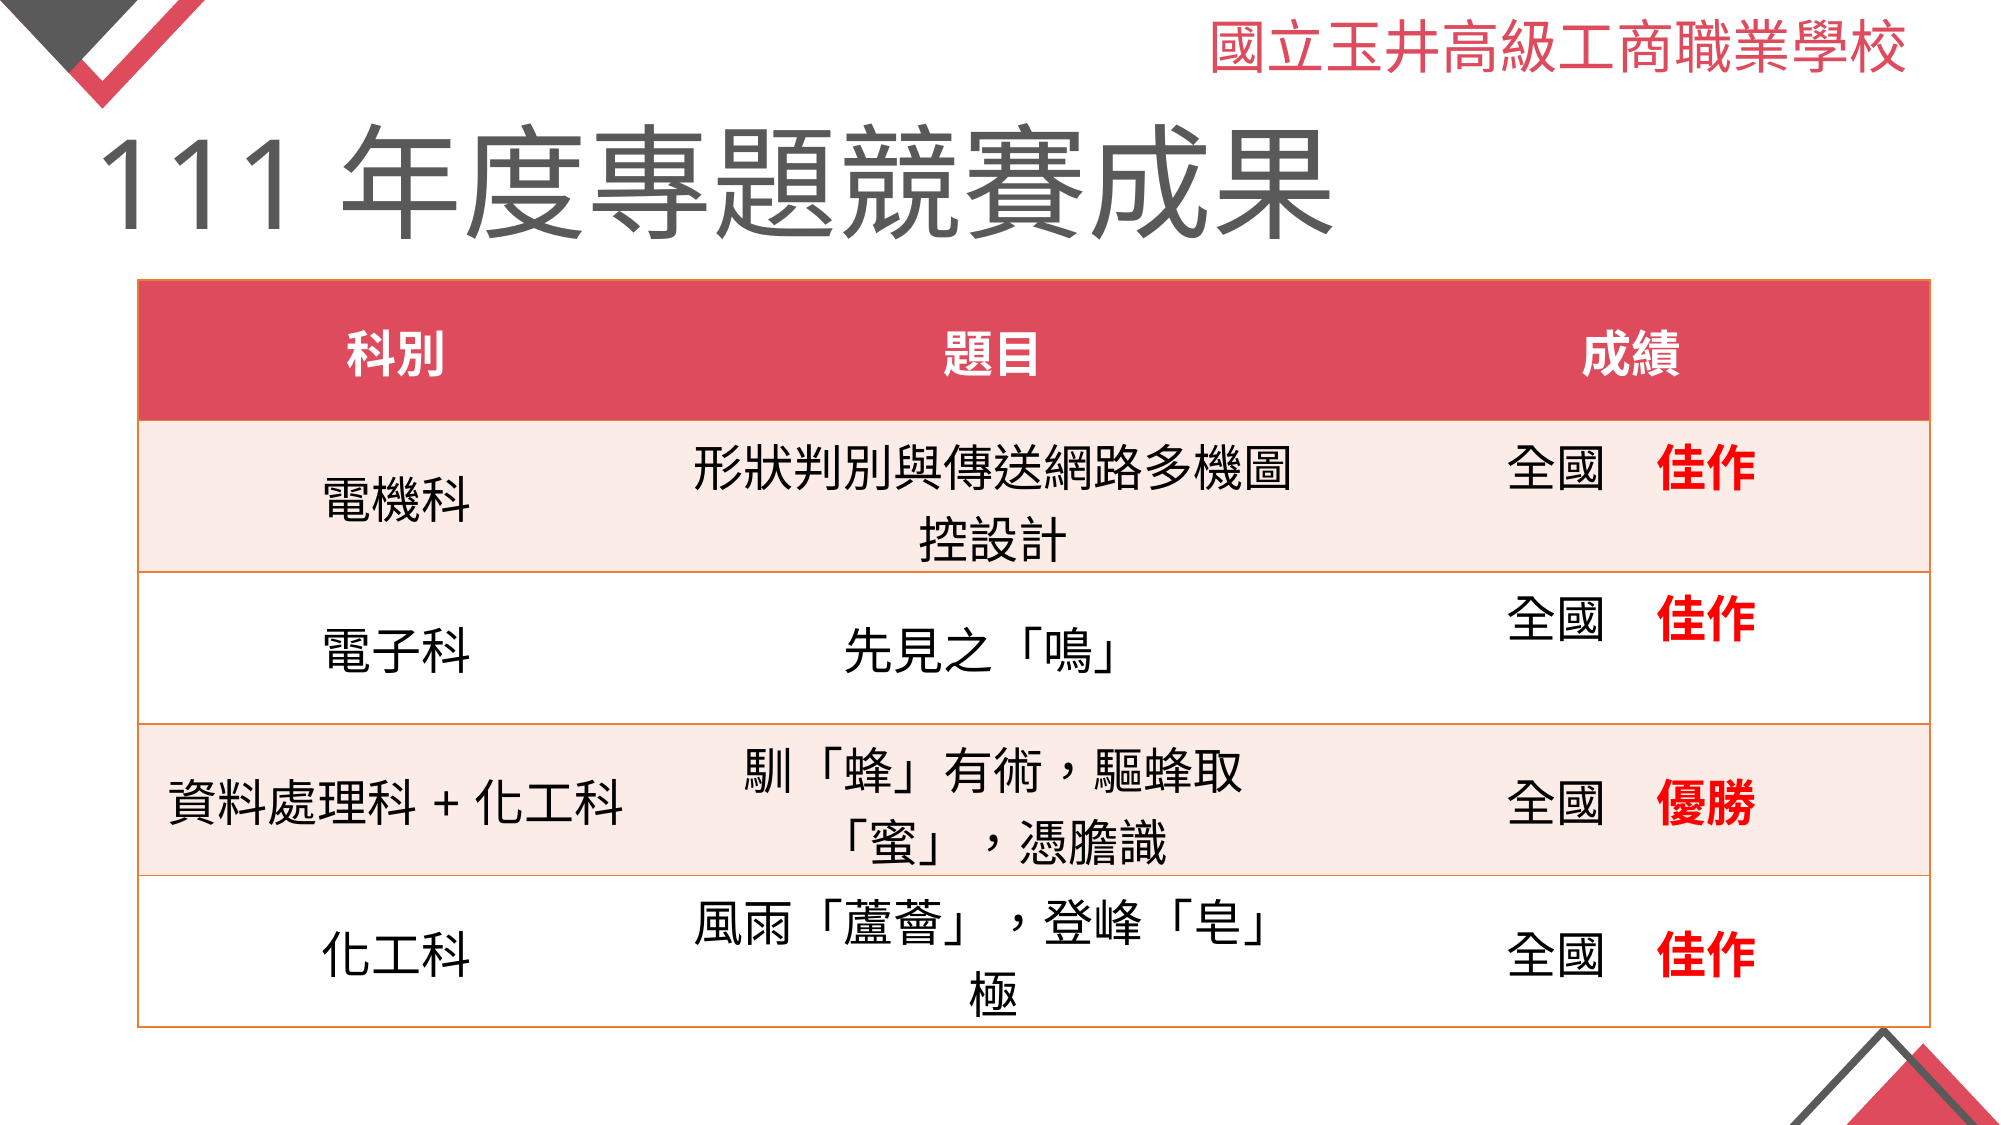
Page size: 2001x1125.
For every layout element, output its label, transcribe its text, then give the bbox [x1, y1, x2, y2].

table_header 題目 [654, 281, 1333, 420]
table_cell 電機科 [139, 421, 654, 571]
table_cell 全國 佳作 [1333, 876, 1929, 1026]
table_cell 資料處理科+化工科 [139, 725, 654, 875]
text_box 國立玉井高級工商職業學校 [1122, 3, 1994, 89]
table_cell 化工科 [139, 876, 654, 1026]
table_header 科別 [139, 281, 654, 420]
table_cell 全國 佳作 [1333, 421, 1929, 571]
table_header 成績 [1333, 281, 1929, 420]
table_cell 先見之「鳴」 [654, 573, 1333, 723]
text_box 111年度專題競賽成果 [16, 110, 1414, 265]
text_box [1789, 1028, 2000, 1125]
table_cell 形狀判別與傳送網路多機圖控設計 [654, 421, 1333, 571]
text_box [0, 0, 205, 109]
table_cell 全國 優勝 [1333, 725, 1929, 875]
table_cell 馴「蜂」有術，驅蜂取「蜜」，憑膽識 [654, 725, 1333, 875]
table_cell 風雨「蘆薈」，登峰「皂」極 [654, 876, 1333, 1026]
table_cell 全國 佳作 [1333, 573, 1929, 723]
table_cell 電子科 [139, 573, 654, 723]
